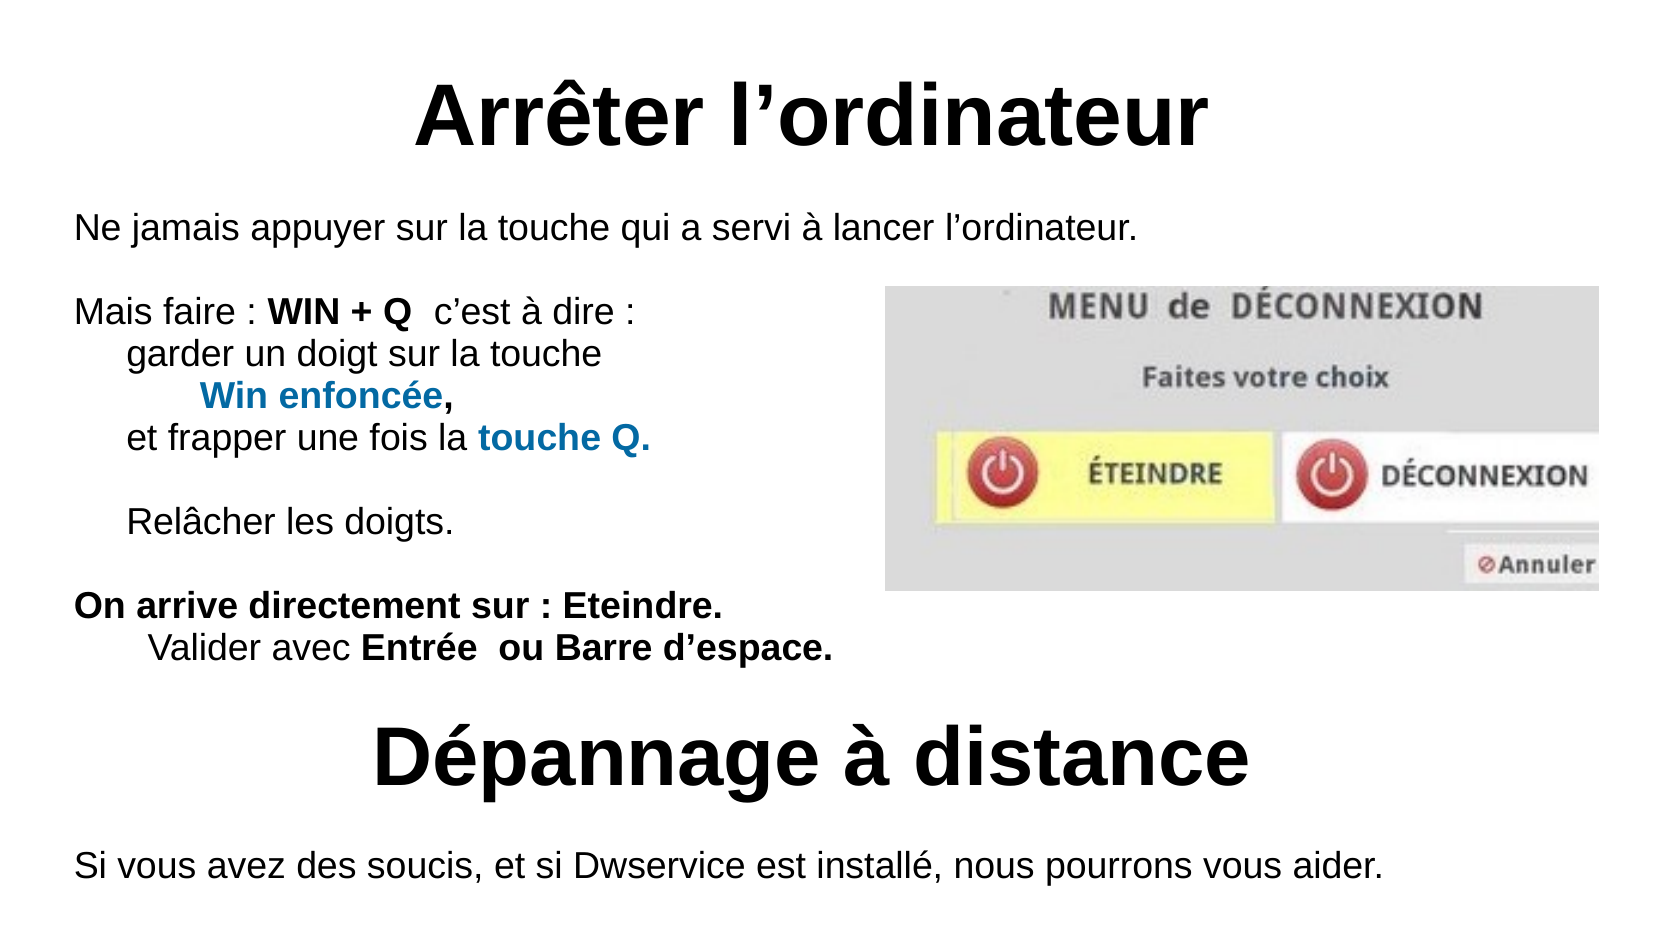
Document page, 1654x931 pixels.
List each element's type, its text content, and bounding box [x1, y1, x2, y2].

picture [885, 286, 1599, 591]
text_box Arrêter l’ordinateur Ne jamais appuyer sur la touche qui a servi à lancer l’ordinateur. Mais faire : WIN + Q c’est à dire : garder un doigt sur la touche Win enfoncée, et frapper une fois la touche Q. Relâcher les doigts. On arrive directement sur : Eteindre. Valider avec Entrée ou Barre d’espace. Dépannage à distance Si vous avez des soucis, et si Dwservice est installé, nous pourrons vous aider. [59, 59, 1565, 931]
